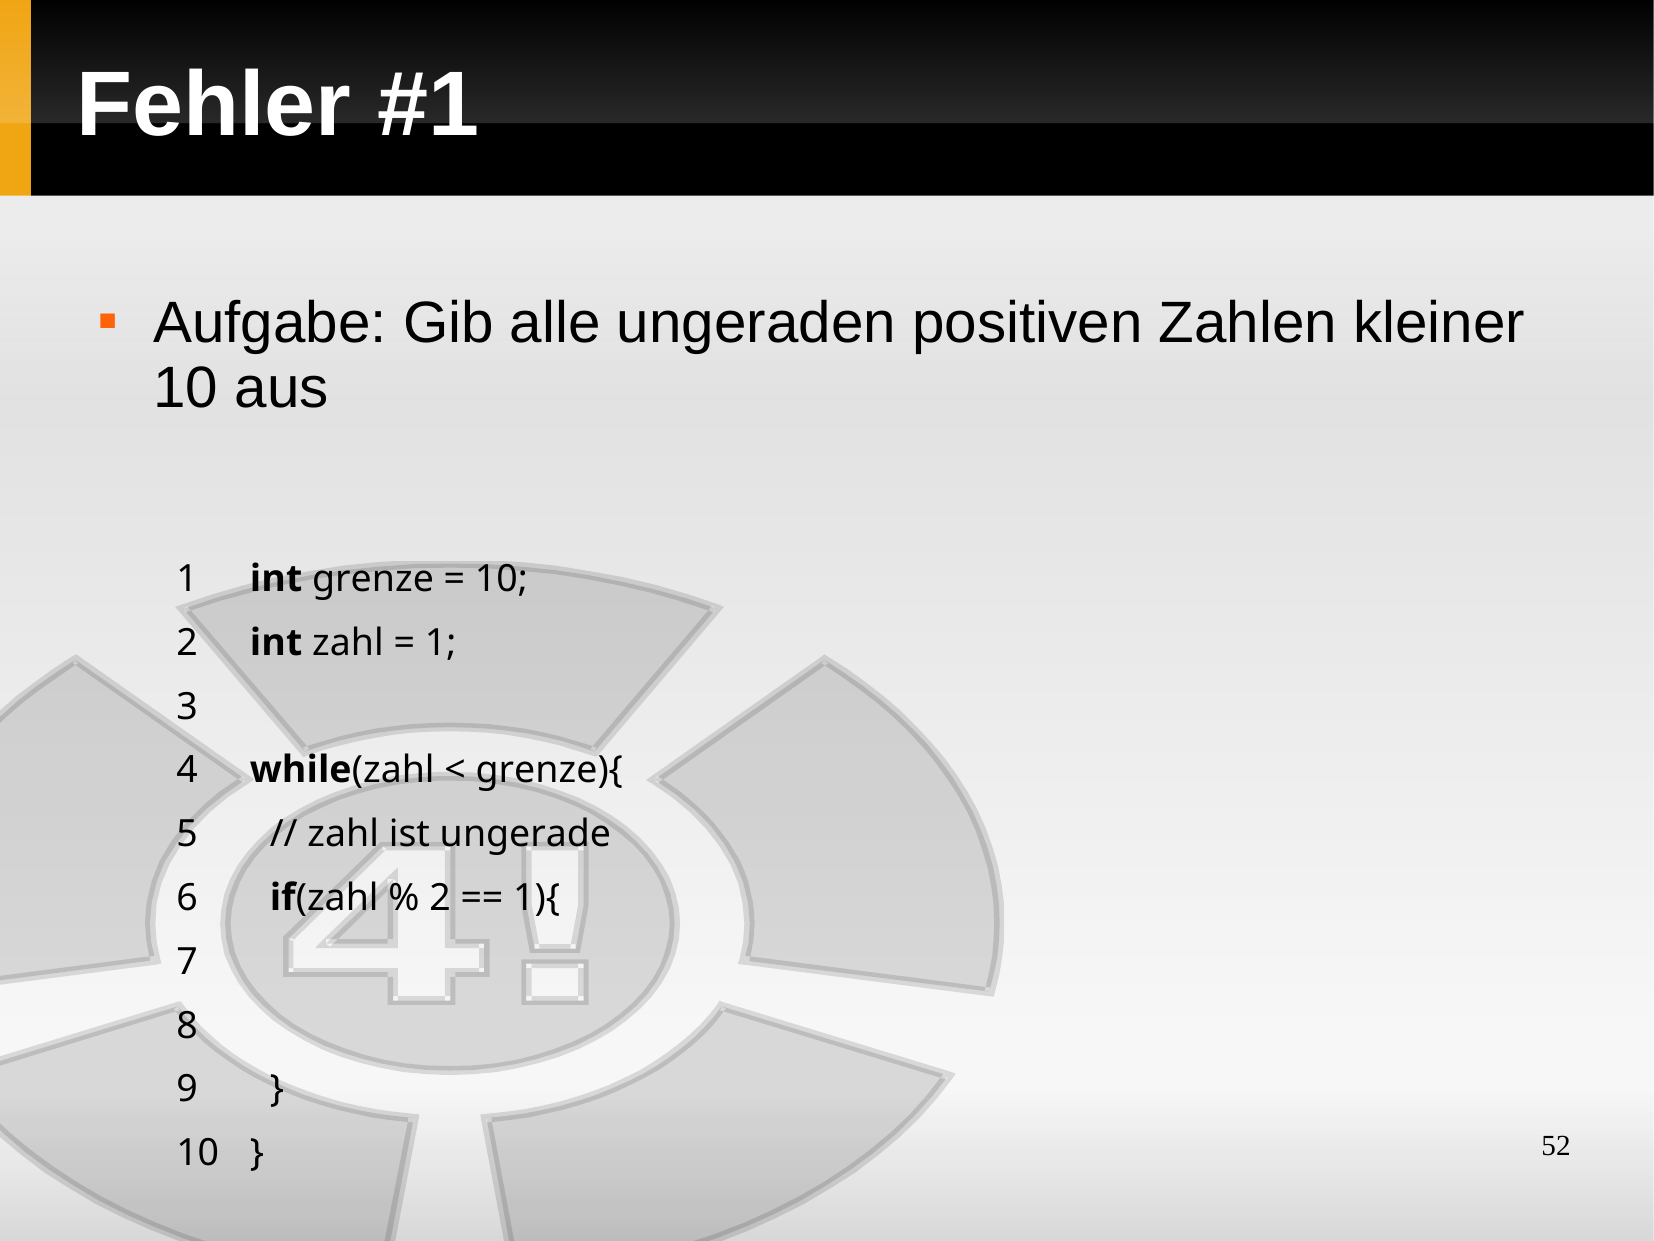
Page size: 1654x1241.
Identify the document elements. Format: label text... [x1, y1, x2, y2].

picture [0, 0, 1654, 1241]
text_box 1 int grenze = 10; 2 int zahl = 1; 3 4 while(zahl < grenze){ 5 // zahl ist ungerade 6 if(zahl % 2 == 1){ 7 8 9 } 10 } [161, 531, 827, 1080]
list Aufgabe: Gib alle ungeraden positiven Zahlen kleiner 10 aus [82, 290, 1571, 1094]
title Fehler #1 [76, 0, 1565, 208]
